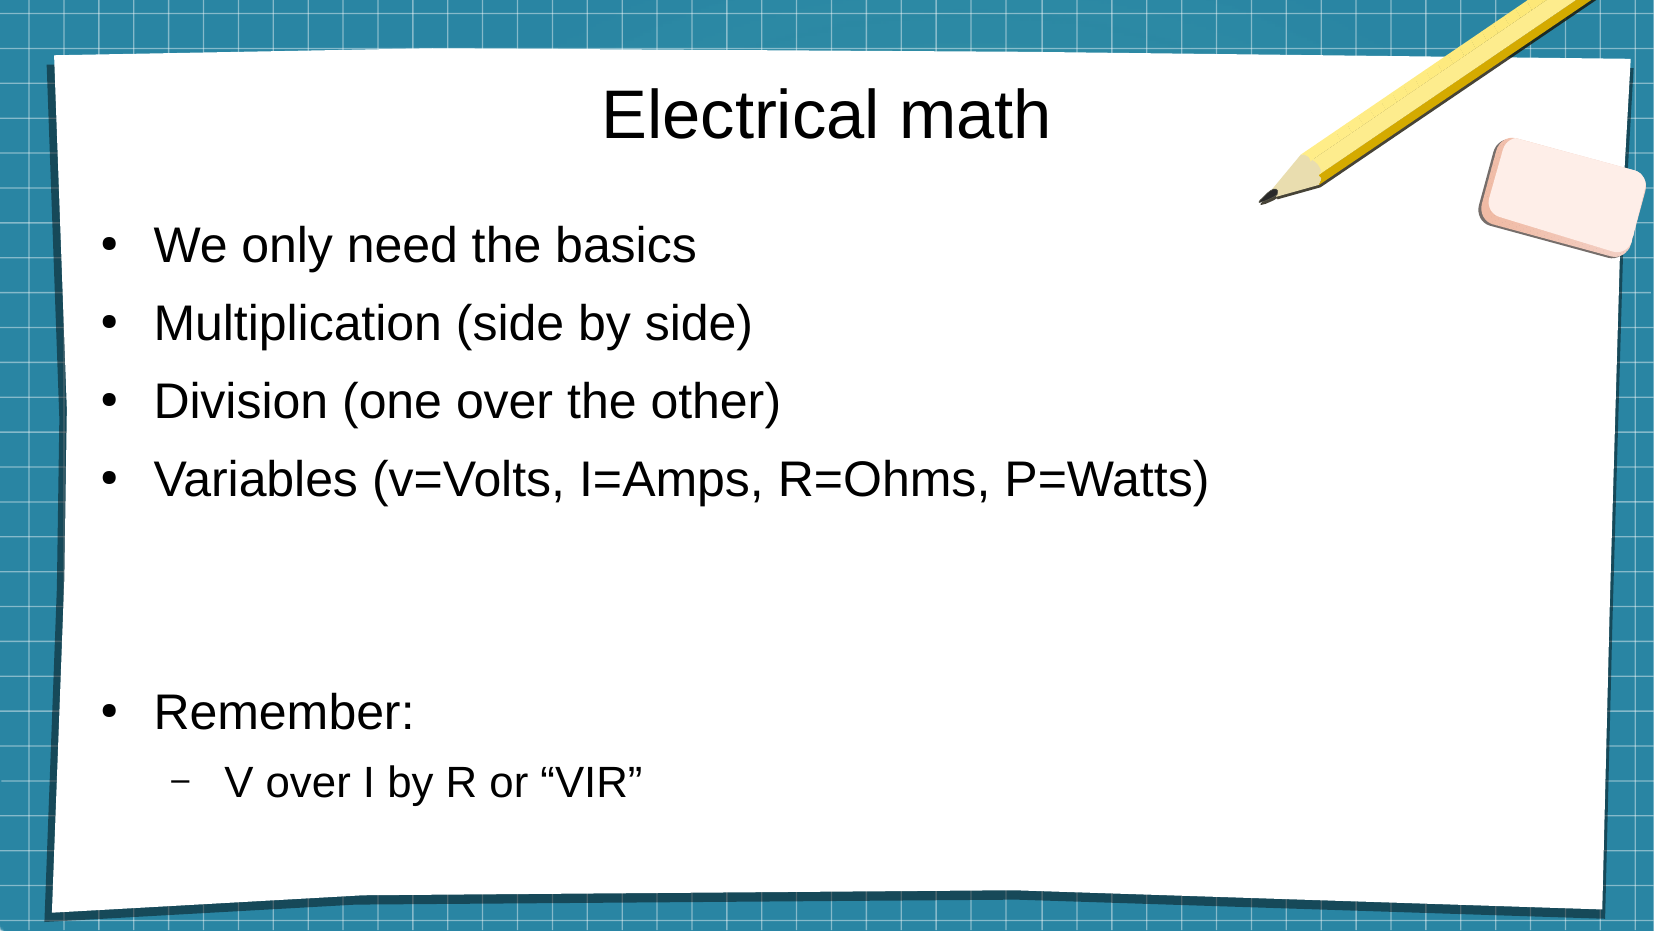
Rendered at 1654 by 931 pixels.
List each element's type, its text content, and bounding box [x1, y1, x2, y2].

title Electrical math [82, 37, 1571, 193]
list We only need the basics Multiplication (side by side) Division (one over the other) Variables (v=Volts, I=Amps, R=Ohms, P=Watts) Remember: V over I by R or “VIR” [82, 217, 1571, 863]
